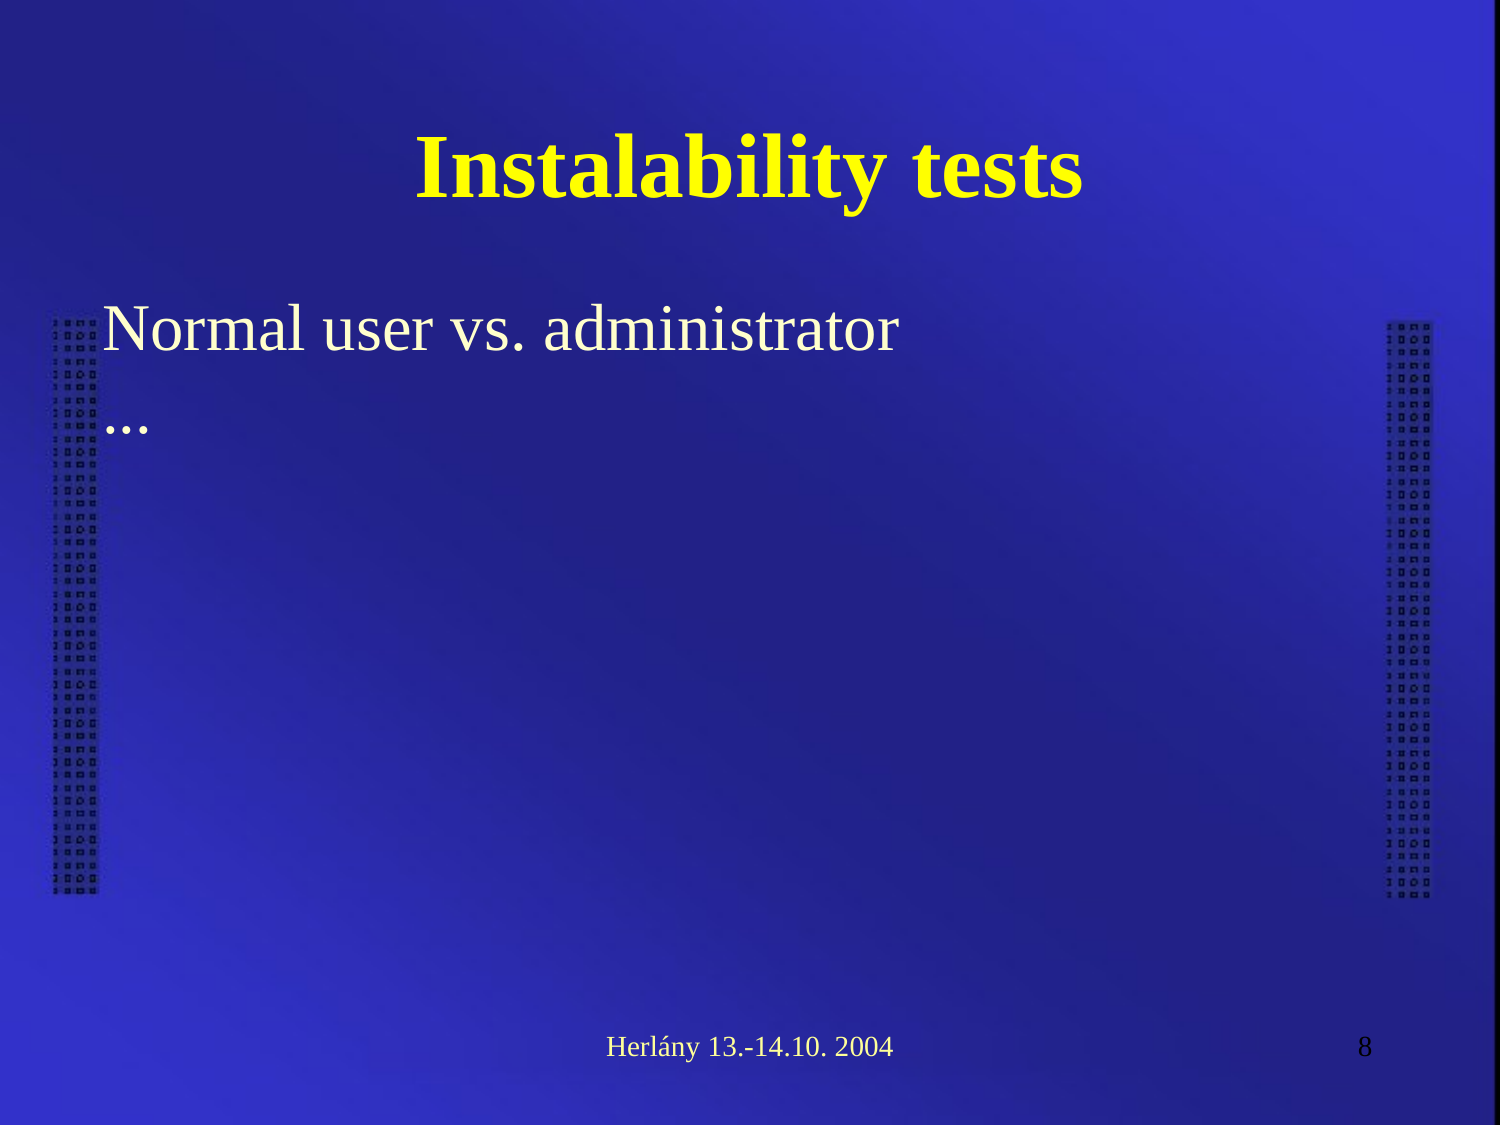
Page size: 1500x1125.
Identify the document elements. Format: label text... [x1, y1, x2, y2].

title Instalability tests [112, 74, 1388, 263]
list Normal user vs. administrator ... [87, 287, 1438, 988]
text_box Herlány 13.-14.10. 2004 [512, 1025, 988, 1071]
picture [0, 0, 1500, 1125]
text_box 10 [1074, 1025, 1388, 1071]
